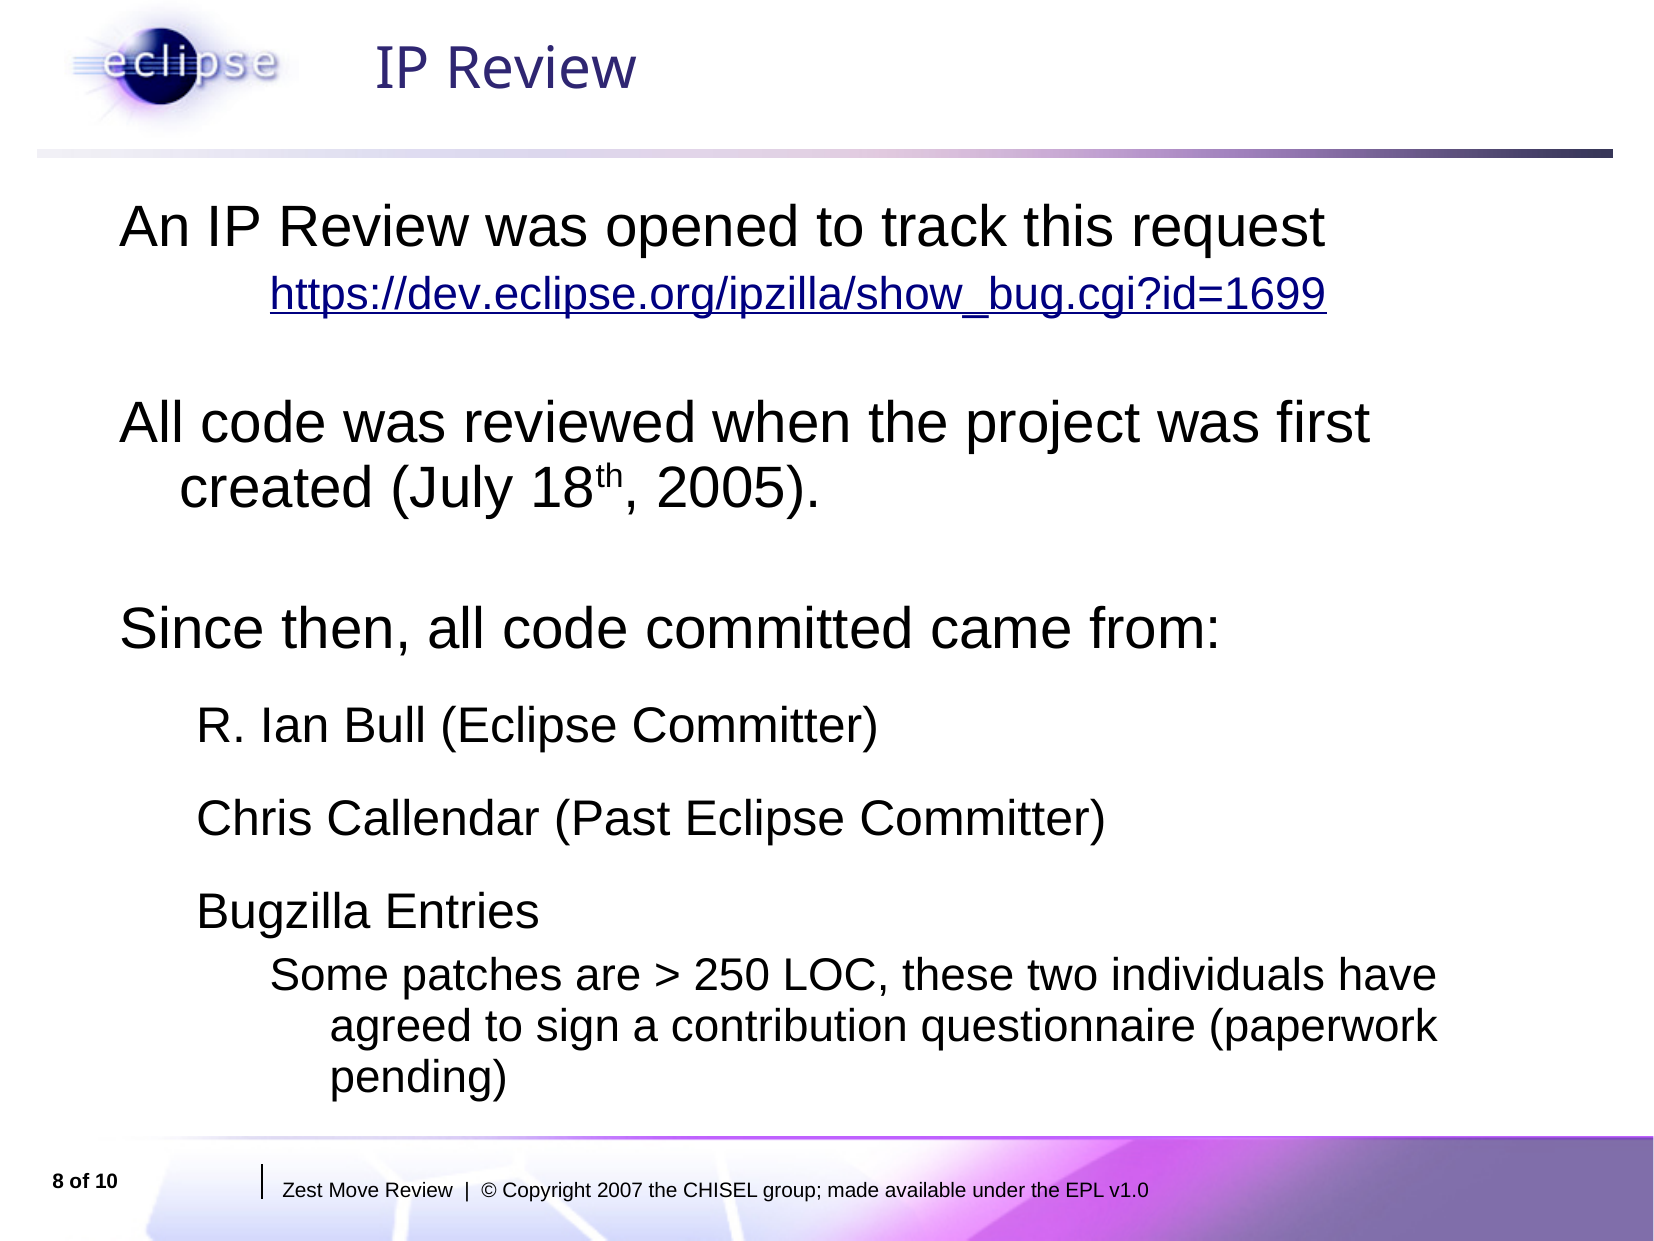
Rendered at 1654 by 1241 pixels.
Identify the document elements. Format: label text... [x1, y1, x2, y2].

picture [37, 149, 1613, 158]
title IP Review [375, 22, 1519, 113]
picture [0, 1136, 1654, 1241]
picture [64, 0, 299, 144]
list An IP Review was opened to track this request https://dev.eclipse.org/ipzilla/show_bug.cgi?id=1699 All code was reviewed when the project was first created (July 18th, 2005). Since then, all code committed came from: R. Ian Bull (Eclipse Committer) Chris Callendar (Past Eclipse Committer) Bugzilla Entries Some patches are > 250 LOC, these two individuals have agreed to sign a contribution questionnaire (paperwork pending) [119, 193, 1519, 1128]
